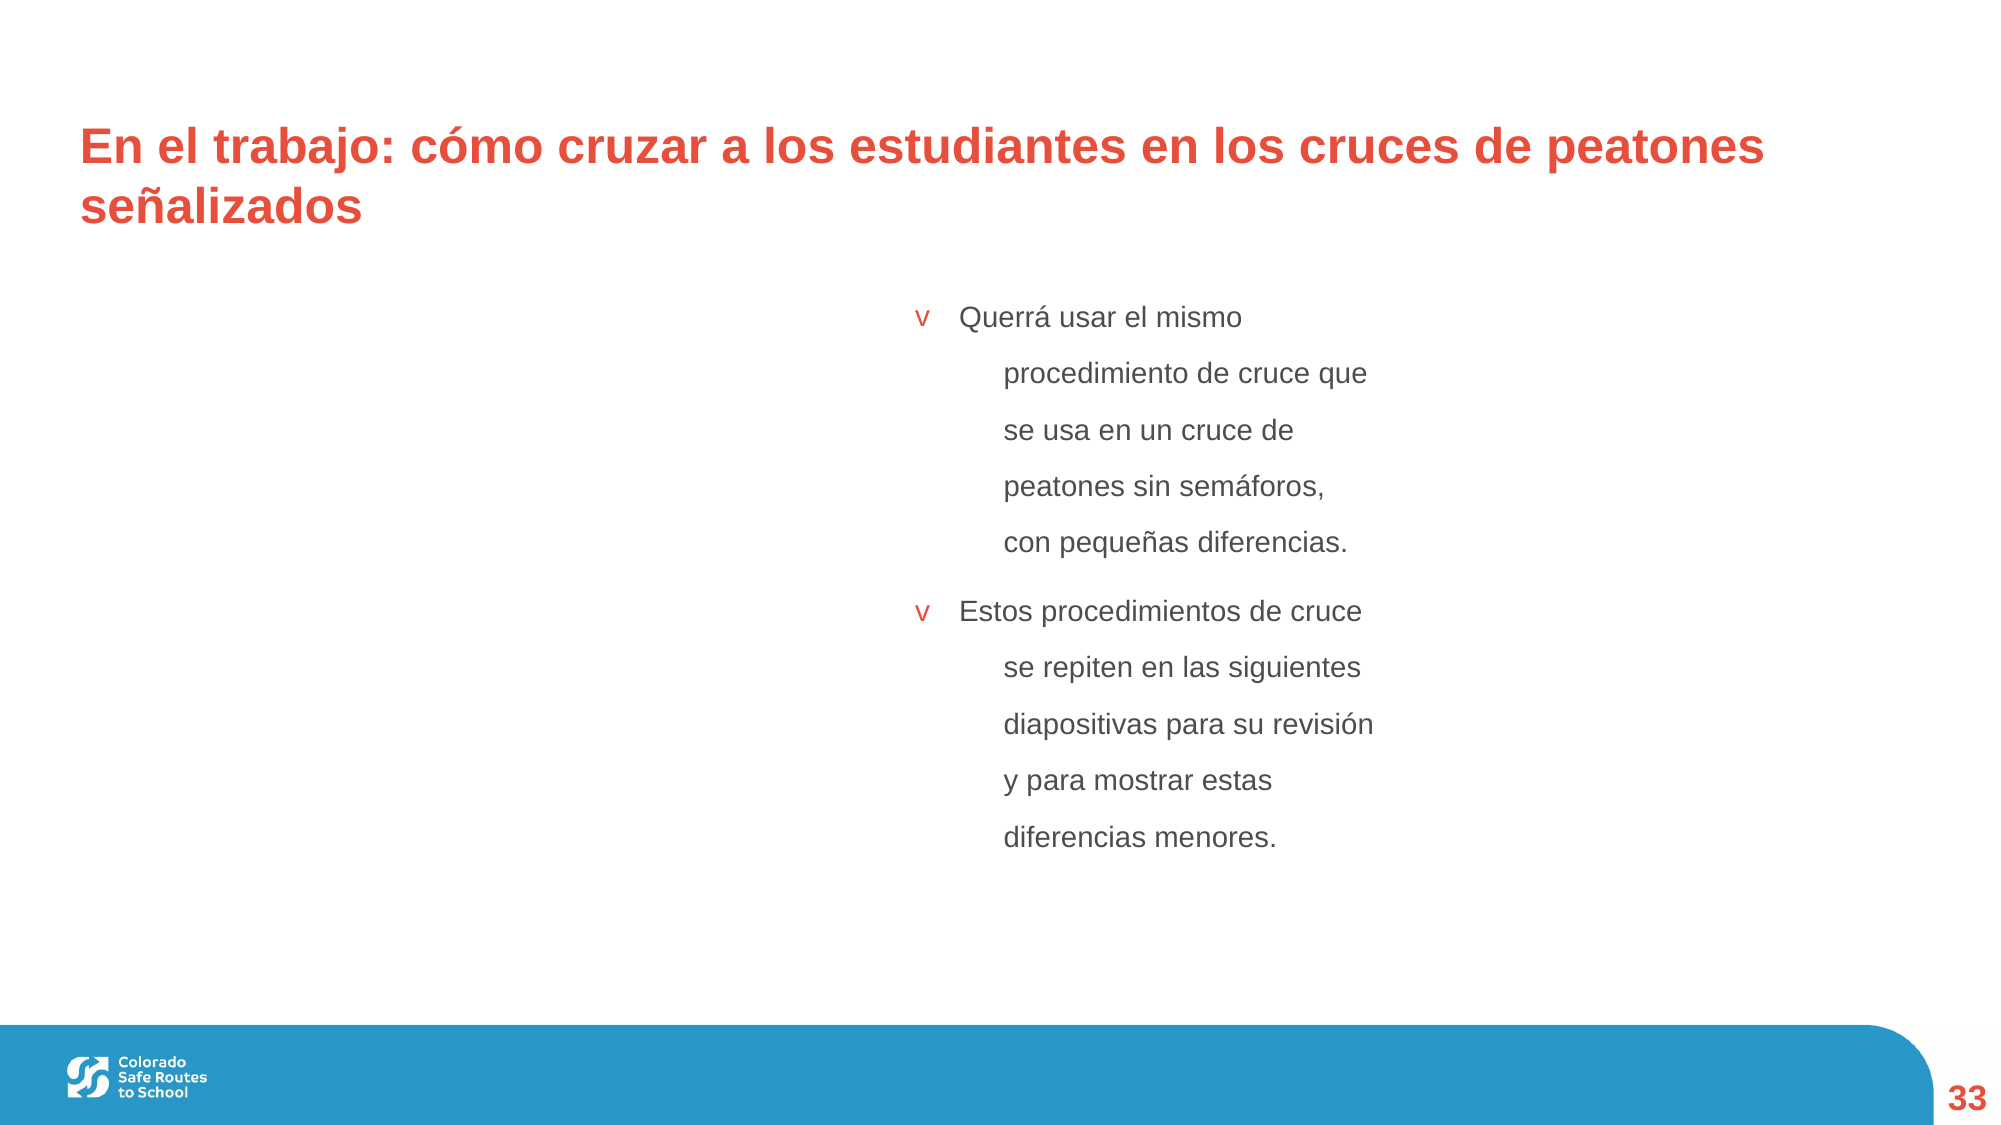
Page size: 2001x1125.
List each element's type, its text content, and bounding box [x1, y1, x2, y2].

text_box En el trabajo: cómo cruzar a los estudiantes en los cruces de peatones señalizados [64, 106, 1906, 204]
list Querrá usar el mismo procedimiento de cruce que se usa en un cruce de peatones sin semáforos, con pequeñas diferencias. Estos procedimientos de cruce se repiten en las siguientes diapositivas para su revisión y para mostrar estas diferencias menores. [94, 268, 1861, 949]
text_box 33 [1930, 1006, 2000, 1125]
